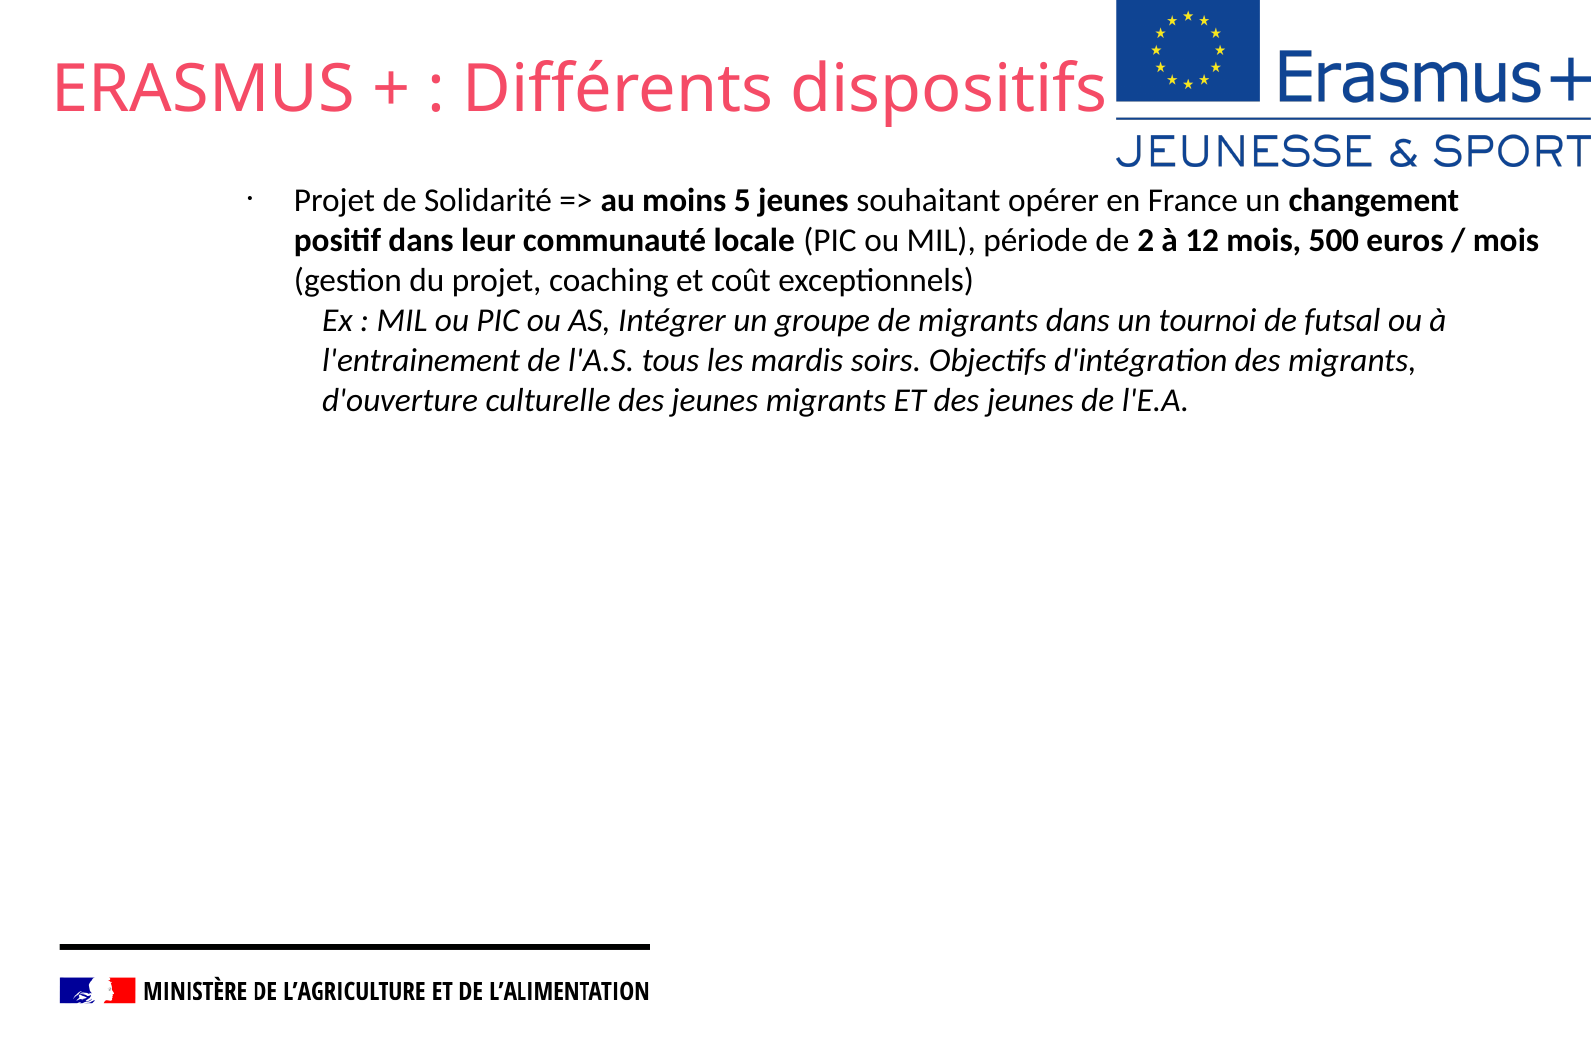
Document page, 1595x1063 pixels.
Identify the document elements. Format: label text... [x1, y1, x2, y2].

title ERASMUS + : Différents dispositifs [36, 37, 1558, 230]
picture [59, 944, 650, 1004]
text_box Projet de Solidarité => au moins 5 jeunes souhaitant opérer en France un changement positif dans leur communauté locale (PIC ou MIL), période de 2 à 12 mois, 500 euros / mois (gestion du projet, coaching et coût exceptionnels) Ex : MIL ou PIC ou AS, Intégrer un groupe de migrants dans un tournoi de futsal ou à l'entrainement de l'A.S. tous les mardis soirs. Objectifs d'intégration des migrants, d'ouverture culturelle des jeunes migrants ET des jeunes de l'E.A. [82, 170, 1569, 950]
picture [1116, 0, 1591, 167]
